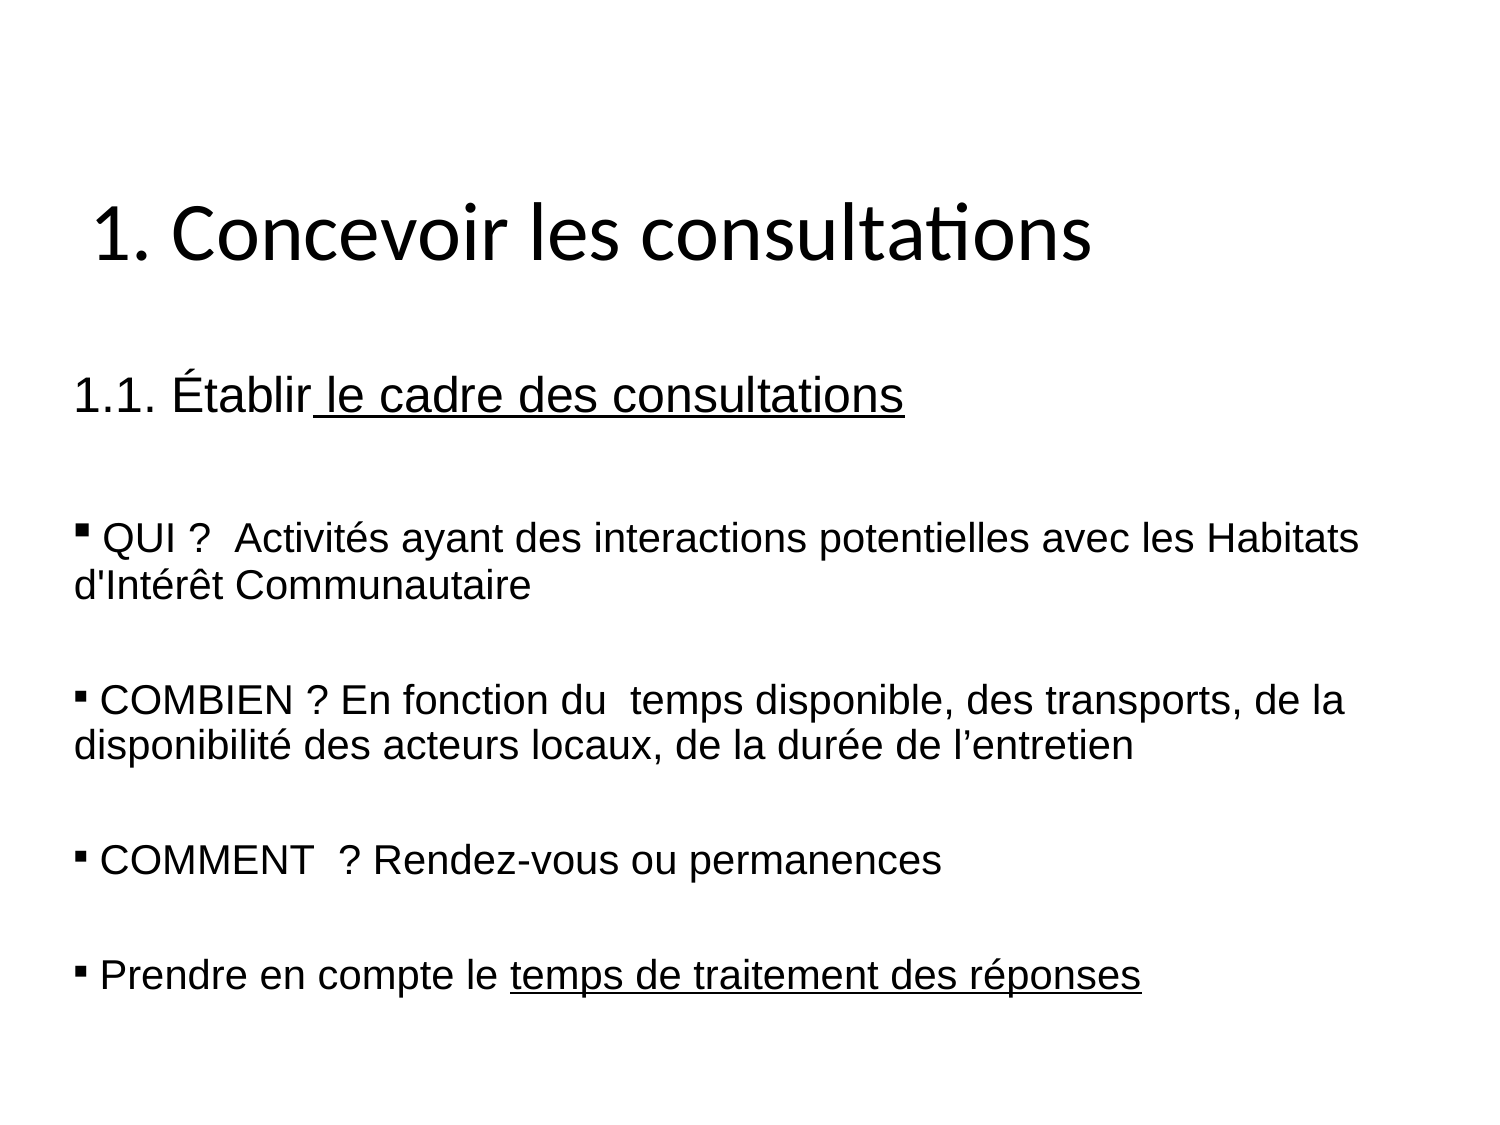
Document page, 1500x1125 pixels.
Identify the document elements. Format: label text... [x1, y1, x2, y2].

list QUI ? Activités ayant des interactions potentielles avec les Habitats d'Intérêt Communautaire COMBIEN ? En fonction du temps disponible, des transports, de la disponibilité des acteurs locaux, de la durée de l’entretien COMMENT ? Rendez-vous ou permanences Prendre en compte le temps de traitement des réponses [59, 502, 1410, 1024]
text_box 1.1. Établir le cadre des consultations [59, 354, 1353, 430]
title 1. Concevoir les consultations [75, 75, 1426, 300]
